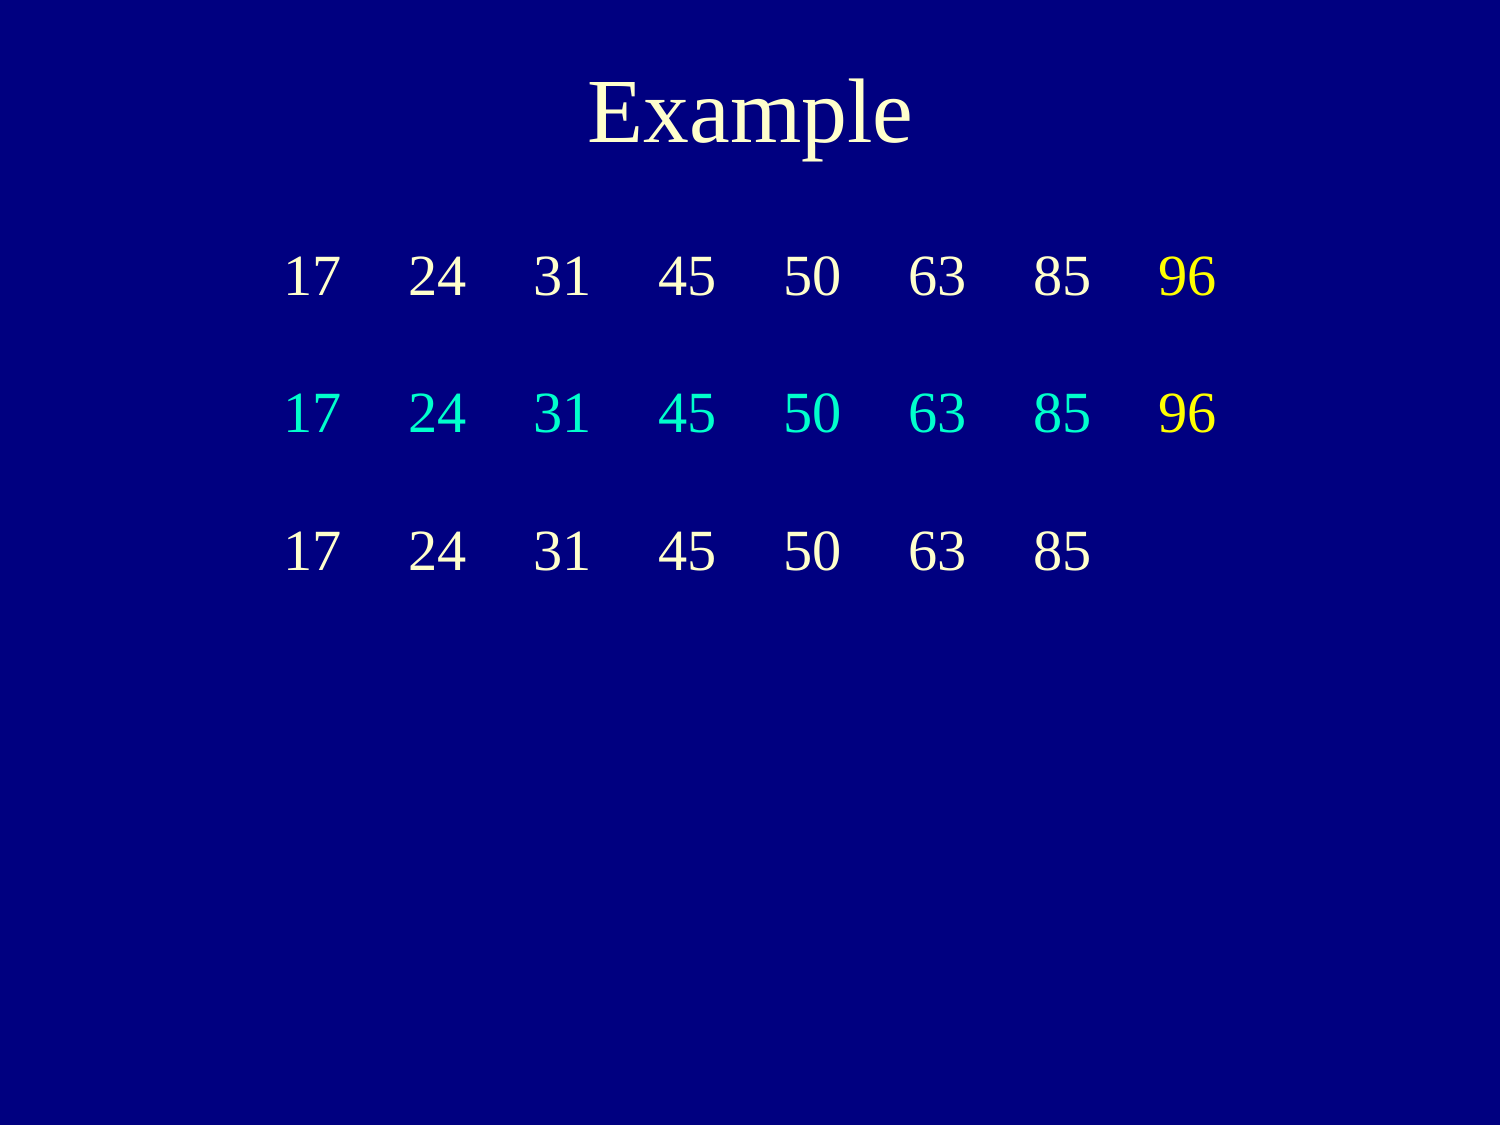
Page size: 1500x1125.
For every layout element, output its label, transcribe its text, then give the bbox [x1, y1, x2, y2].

table_header 31 [500, 367, 625, 463]
table_header 63 [875, 367, 1000, 463]
title Example [22, 43, 1480, 169]
table_header 31 [500, 504, 625, 600]
table_header 50 [750, 229, 875, 325]
table_header 24 [375, 229, 500, 325]
table_header 45 [625, 367, 750, 463]
table_header 17 [250, 367, 375, 463]
table_header 45 [625, 229, 750, 325]
table_header 17 [250, 229, 375, 325]
table_header 45 [625, 504, 750, 600]
table_header 96 [1125, 367, 1250, 463]
table_header 24 [375, 504, 500, 600]
table_header 85 [1000, 367, 1125, 463]
table_header 17 [250, 504, 375, 600]
table_header 31 [500, 229, 625, 325]
table_header 85 [1000, 504, 1125, 600]
table_header 96 [1125, 229, 1250, 325]
table_header 63 [875, 504, 1000, 600]
table_header 50 [750, 504, 875, 600]
table_header 63 [875, 229, 1000, 325]
table_header 85 [1000, 229, 1125, 325]
table_header 50 [750, 367, 875, 463]
table_header 24 [375, 367, 500, 463]
